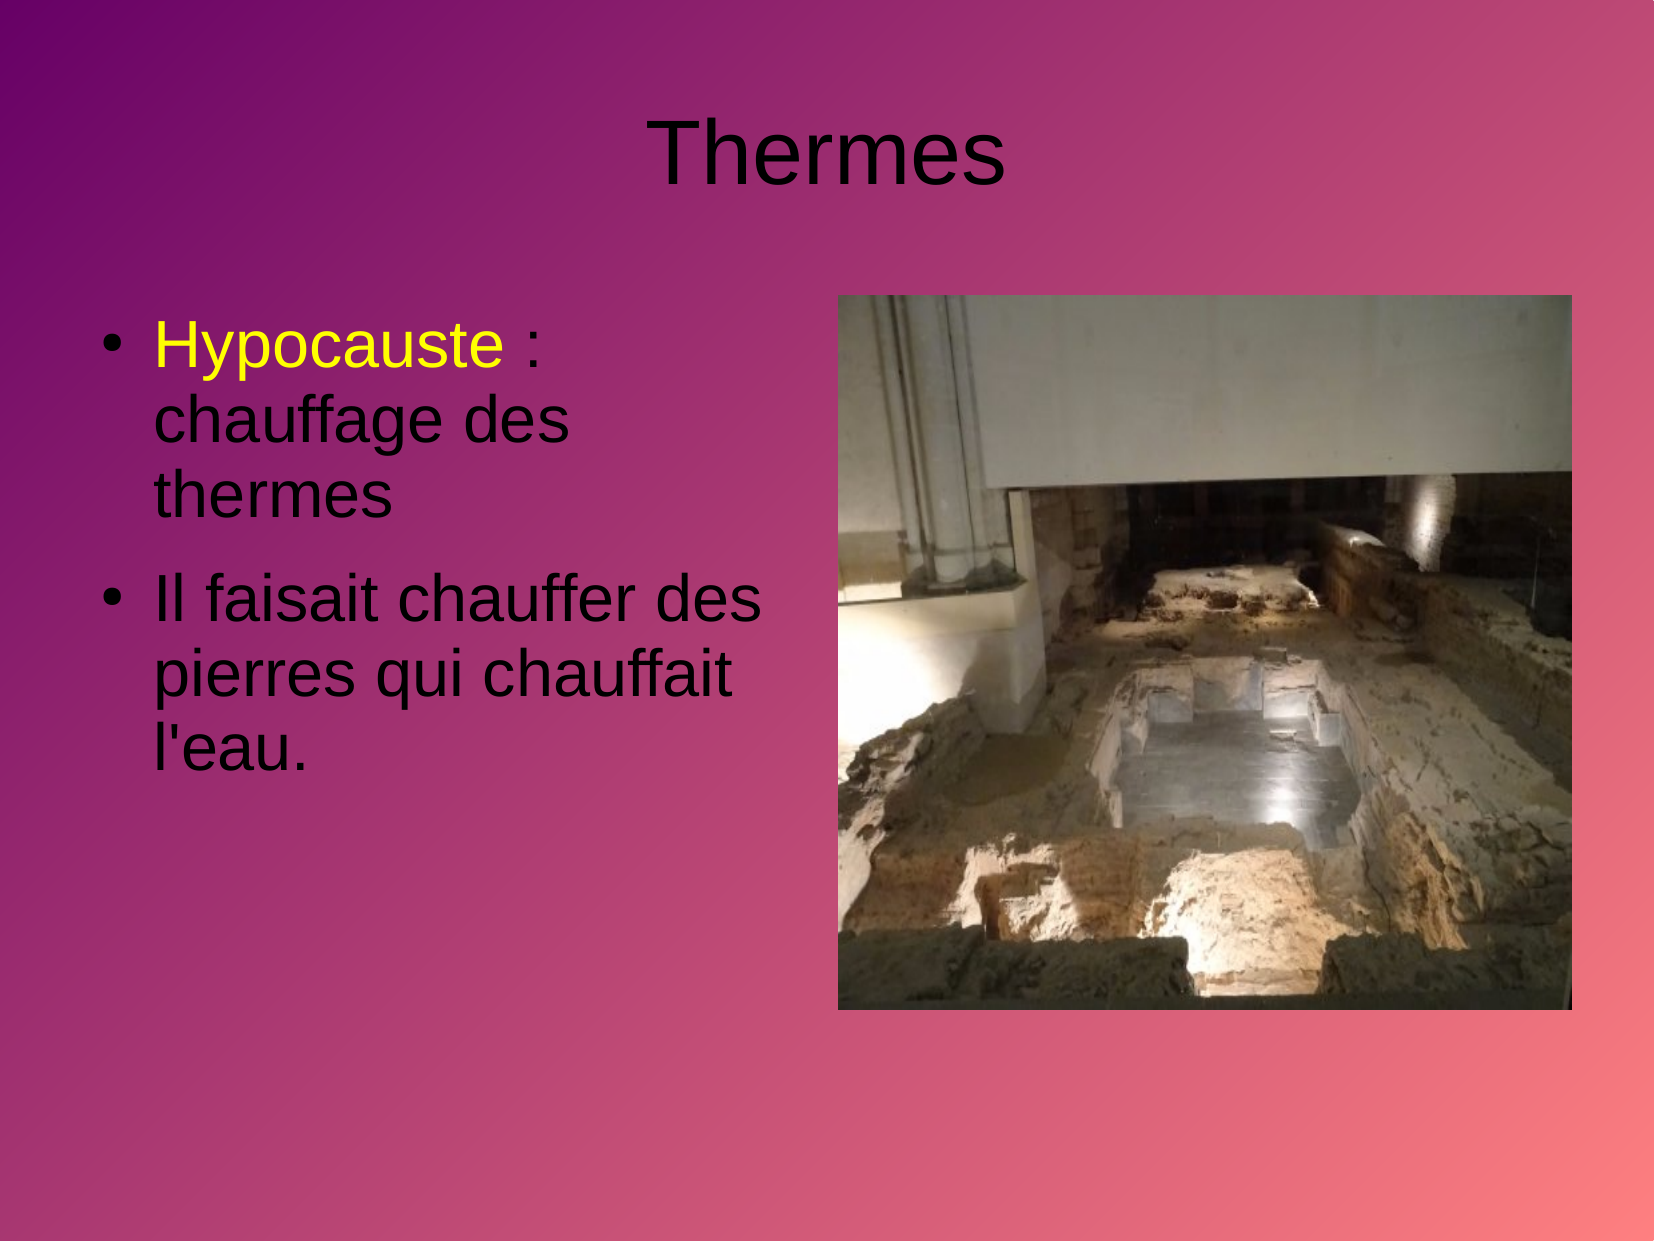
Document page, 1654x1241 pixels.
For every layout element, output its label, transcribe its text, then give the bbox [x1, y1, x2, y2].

title Thermes [82, 49, 1571, 257]
picture [838, 295, 1572, 1010]
list Hypocauste : chauffage des thermes Il faisait chauffer des pierres qui chauffait l'eau. [82, 307, 809, 1027]
